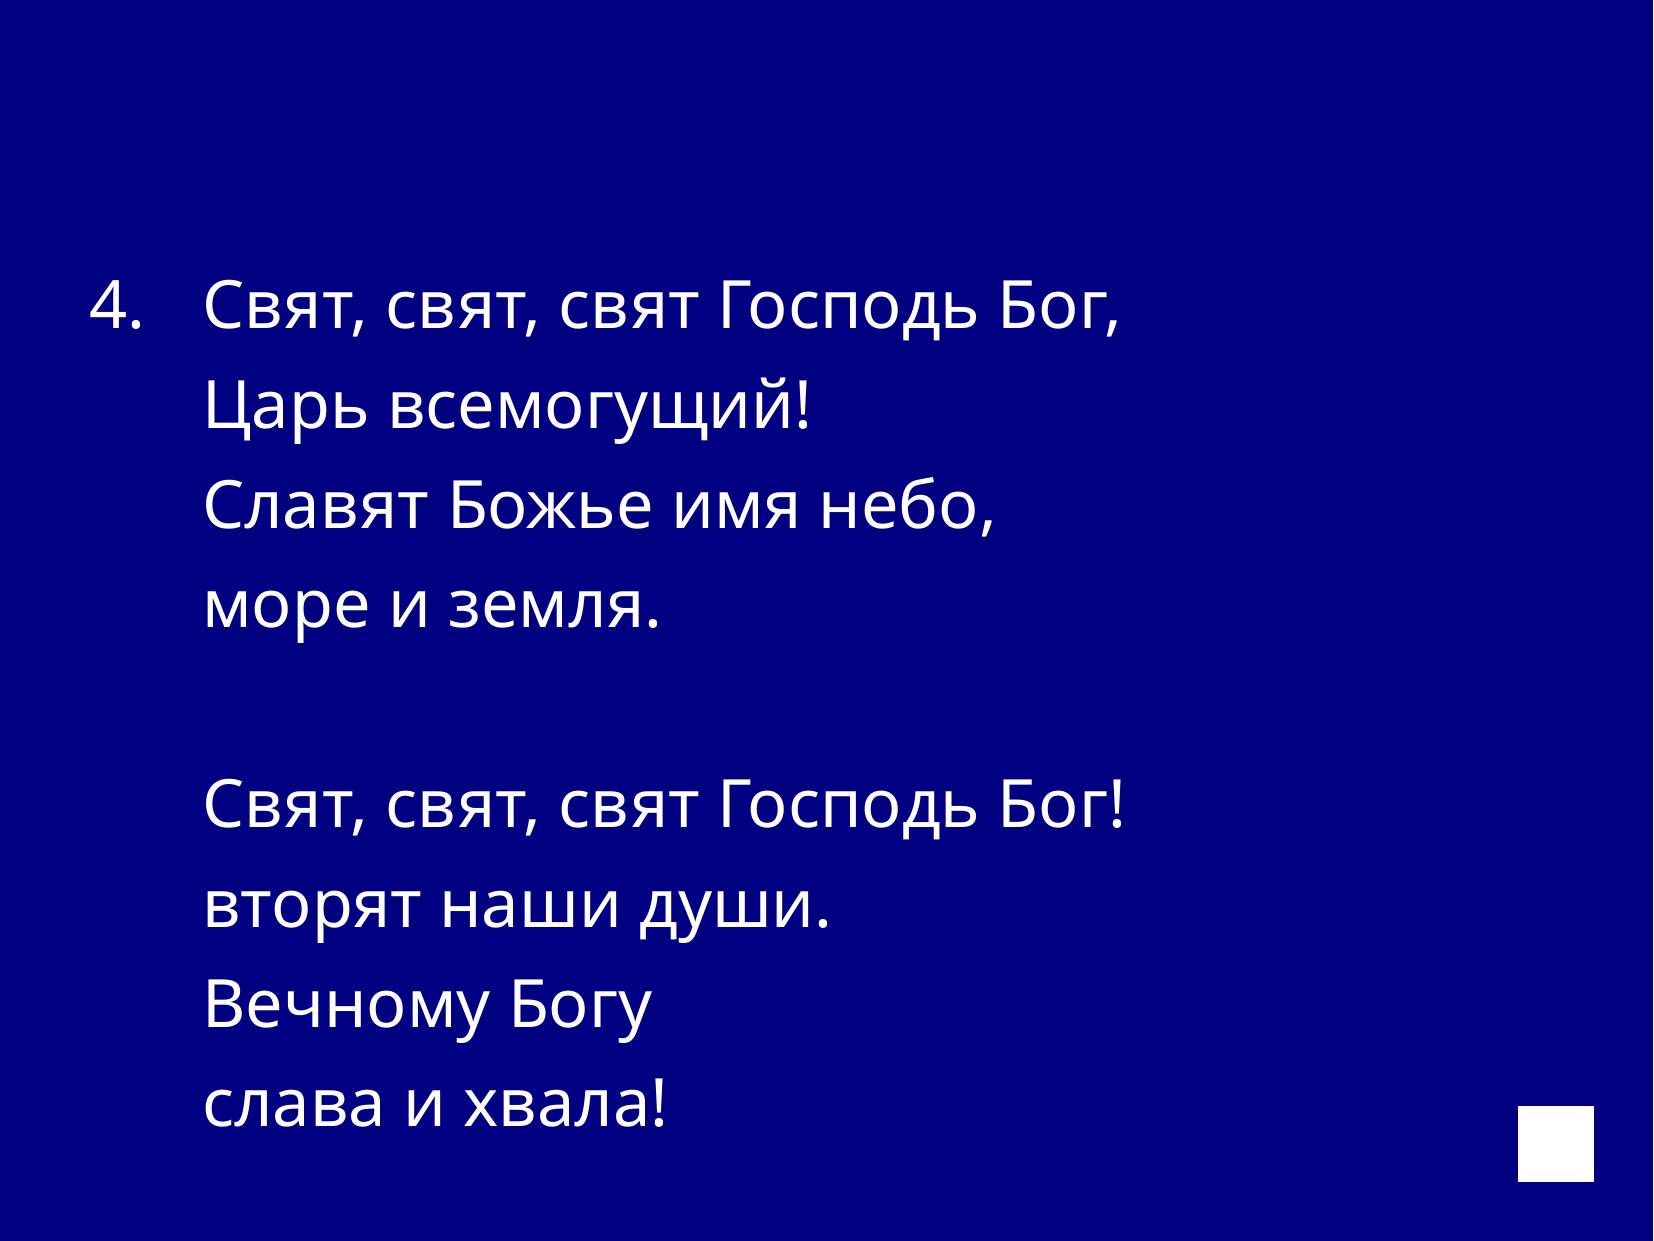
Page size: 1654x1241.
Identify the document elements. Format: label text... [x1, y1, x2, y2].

text_box [1518, 1106, 1594, 1182]
text_box 4. Свят, свят, свят Господь Бог, Царь всемогущий! Славят Божье имя небо, море и земля. Свят, свят, свят Господь Бог! вторят наши души. Вечному Богу слава и хвала! [75, 150, 1576, 1163]
